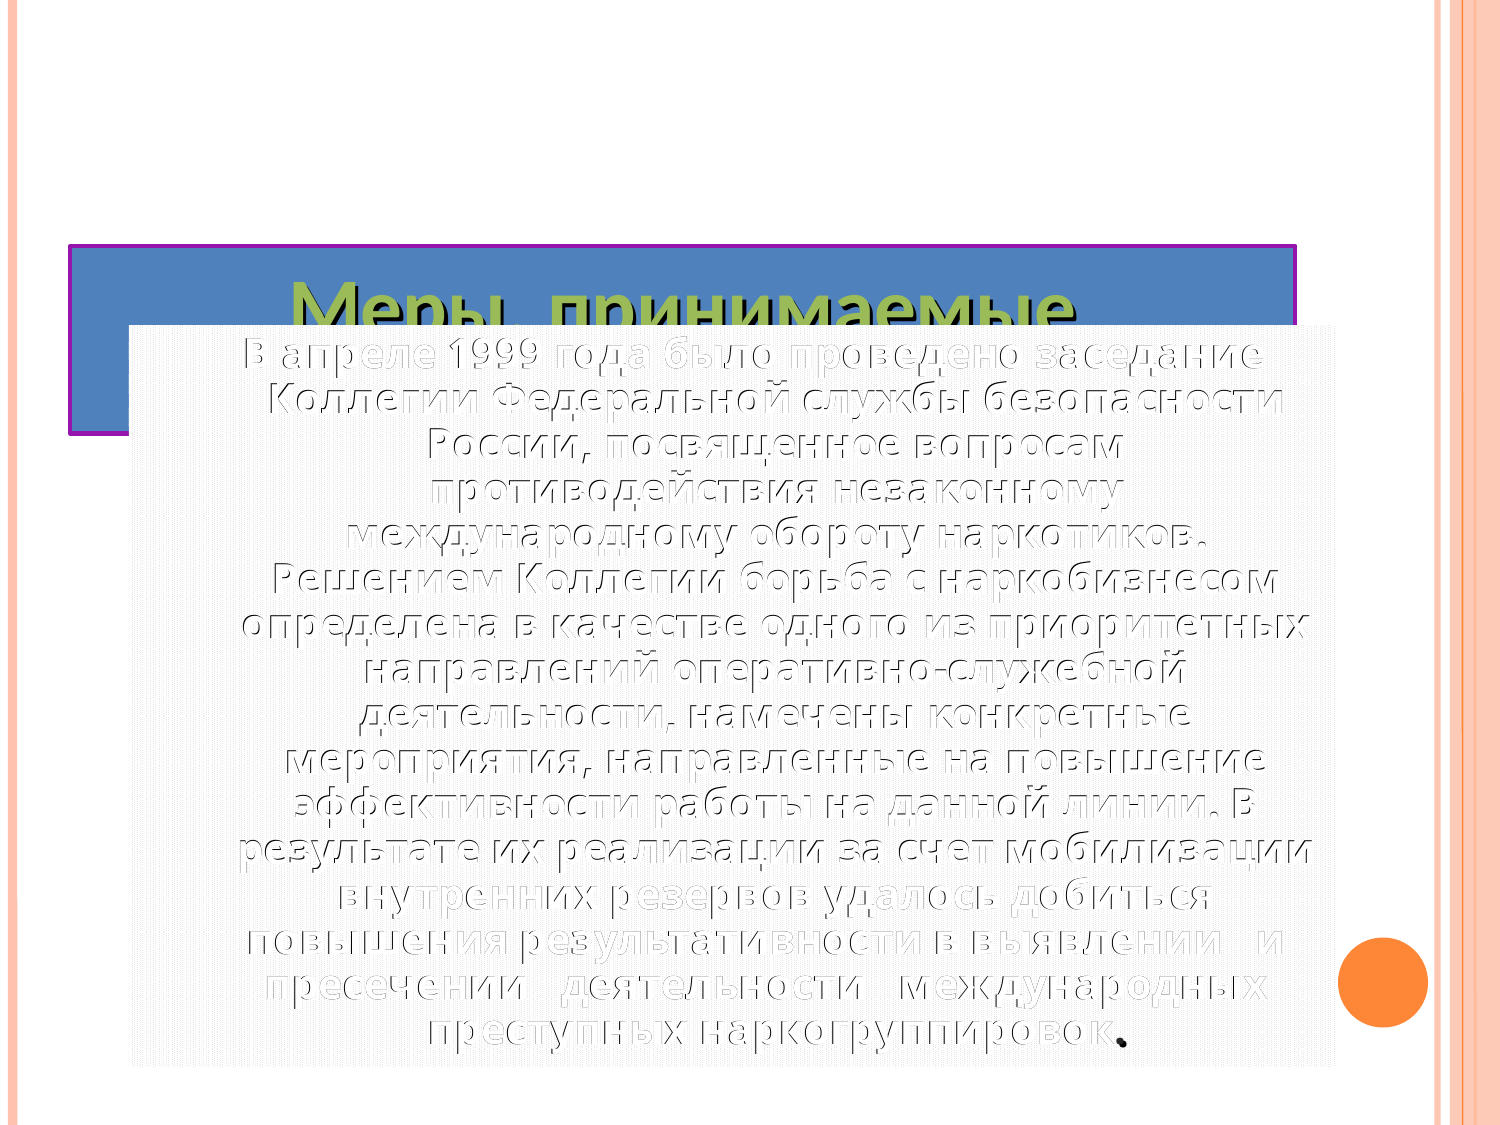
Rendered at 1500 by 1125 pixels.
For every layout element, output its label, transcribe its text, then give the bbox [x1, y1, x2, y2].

list В апреле 1999 года было проведено заседание Коллегии Федеральной службы безопасности России, посвященное вопросам противодействия незаконному международному обороту наркотиков. Решением Коллегии борьба с наркобизнесом определена в качестве одного из приоритетных направлений оперативно-служебной деятельности, намечены конкретные мероприятия, направленные на повышение эффективности работы на данной линии. В результате их реализации за счет мобилизации внутренних резервов удалось добиться повышения результативности в выявлении и пресечении деятельности международных преступных наркогруппировок. [128, 325, 1336, 1067]
title Меры, принимаемые Федеральной службой безопасности [70, 246, 1296, 434]
